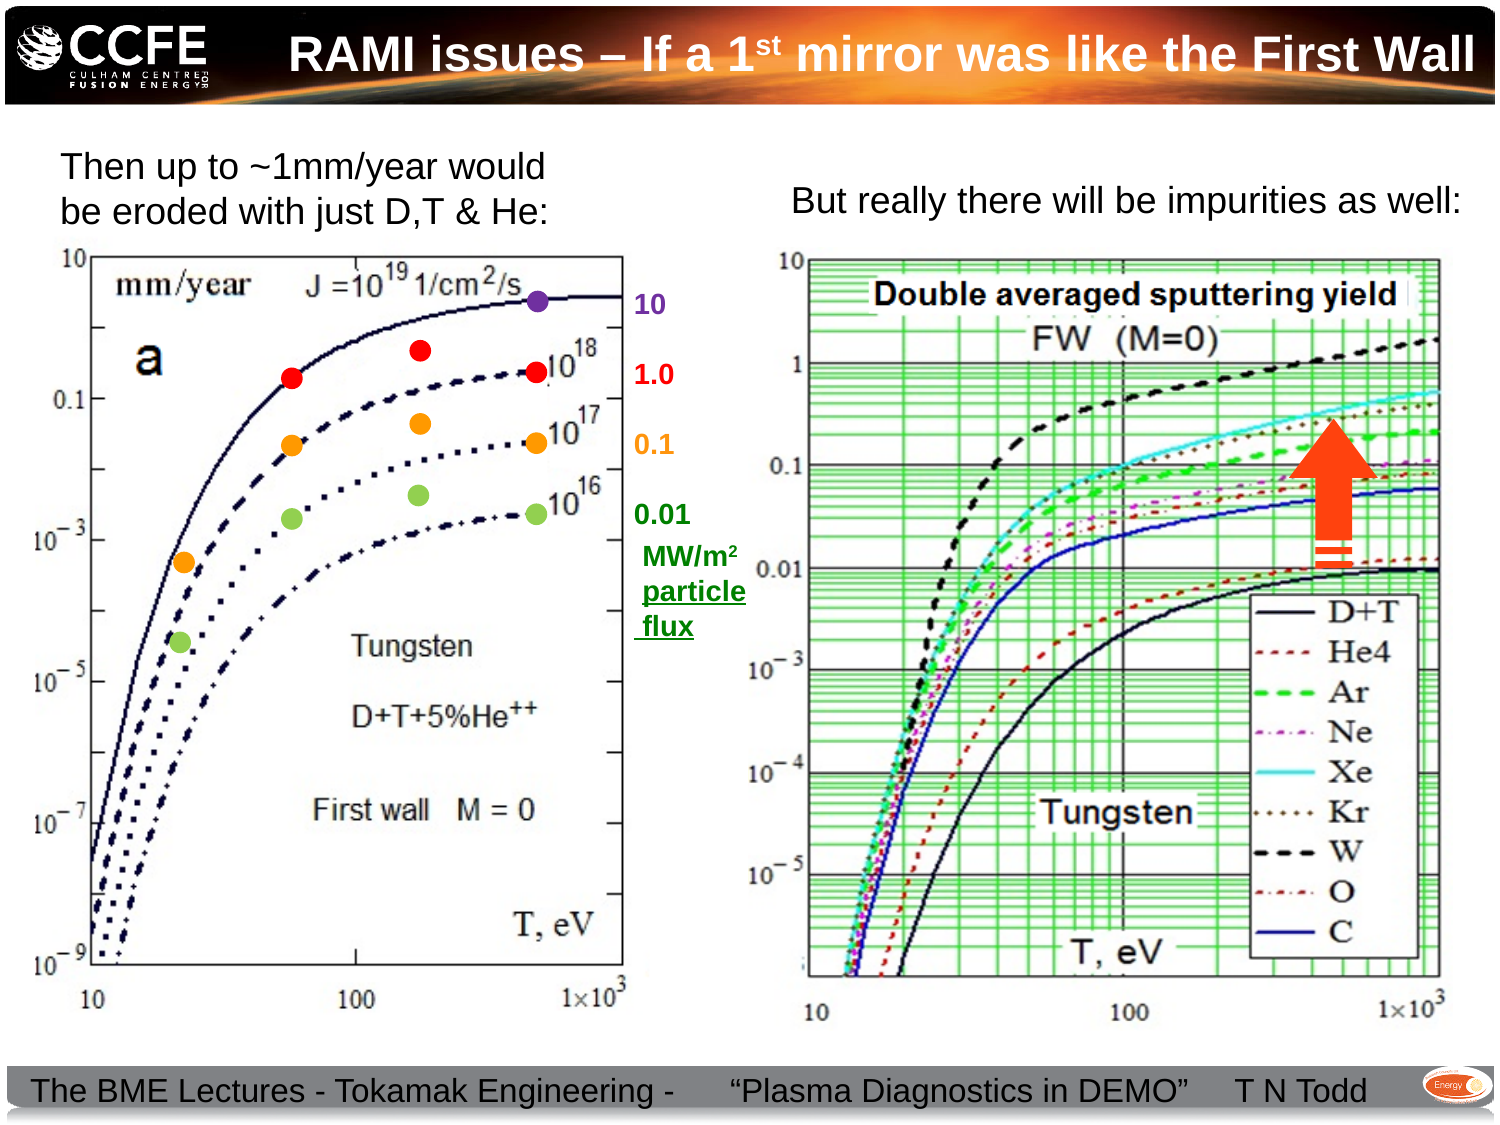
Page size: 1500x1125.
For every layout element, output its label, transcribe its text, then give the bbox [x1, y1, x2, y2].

text_box [281, 508, 303, 530]
text_box [409, 413, 432, 435]
text_box [525, 432, 548, 455]
text_box 10 1.0 0.1 0.01 MW/m2 particle flux [619, 277, 762, 651]
text_box [1315, 547, 1353, 555]
text_box [525, 503, 548, 526]
text_box [1315, 561, 1353, 568]
text_box [173, 551, 195, 574]
text_box [526, 290, 549, 313]
text_box [525, 361, 548, 384]
text_box [281, 434, 303, 457]
text_box But really there will be impurities as well: [776, 168, 1487, 252]
text_box [409, 339, 432, 362]
picture [7, 1066, 1494, 1125]
text_box [169, 631, 191, 654]
text_box [1288, 418, 1378, 541]
picture [35, 234, 650, 1022]
text_box RAMI issues – If a 1st mirror was like the First Wall [273, 13, 1493, 90]
picture [5, 6, 1495, 105]
text_box [281, 367, 303, 390]
picture [748, 247, 1453, 1031]
text_box Then up to ~1mm/year would be eroded with just D,T & He: [45, 134, 591, 234]
text_box [407, 484, 430, 507]
